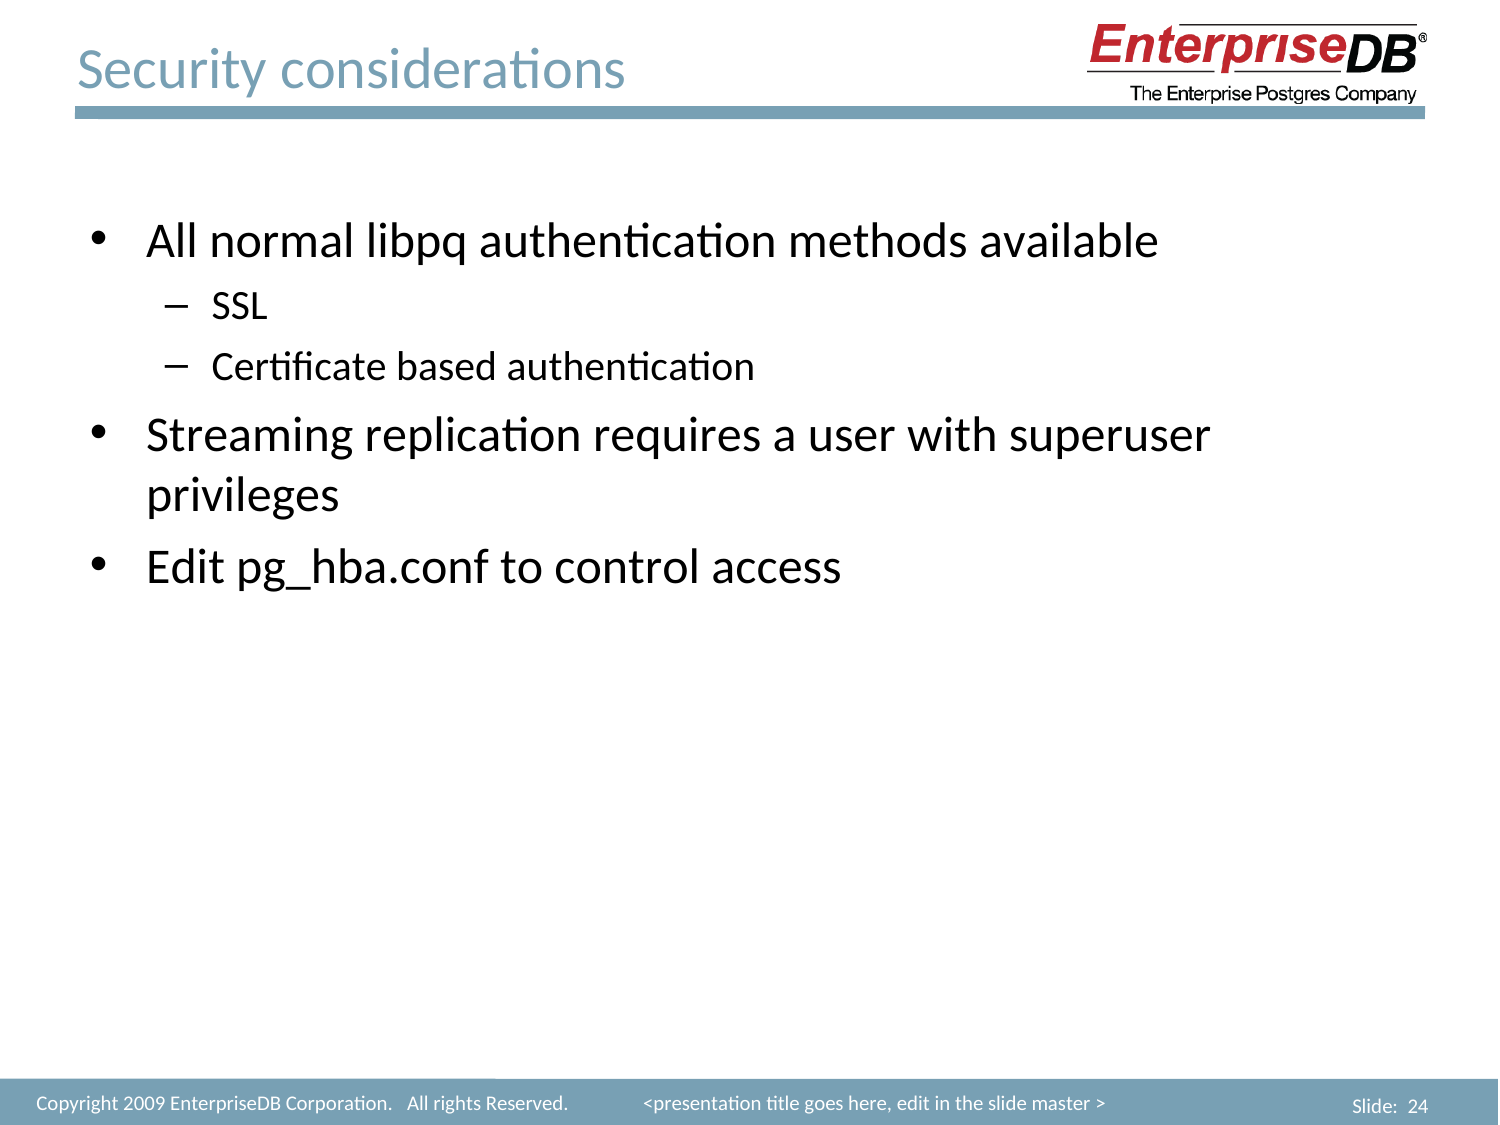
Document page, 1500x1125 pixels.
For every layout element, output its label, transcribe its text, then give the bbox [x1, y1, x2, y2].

list All normal libpq authentication methods available SSL Certificate based authentication Streaming replication requires a user with superuser privileges Edit pg_hba.conf to control access [75, 200, 1426, 943]
title Security considerations [62, 12, 1088, 118]
picture [1088, 24, 1427, 104]
